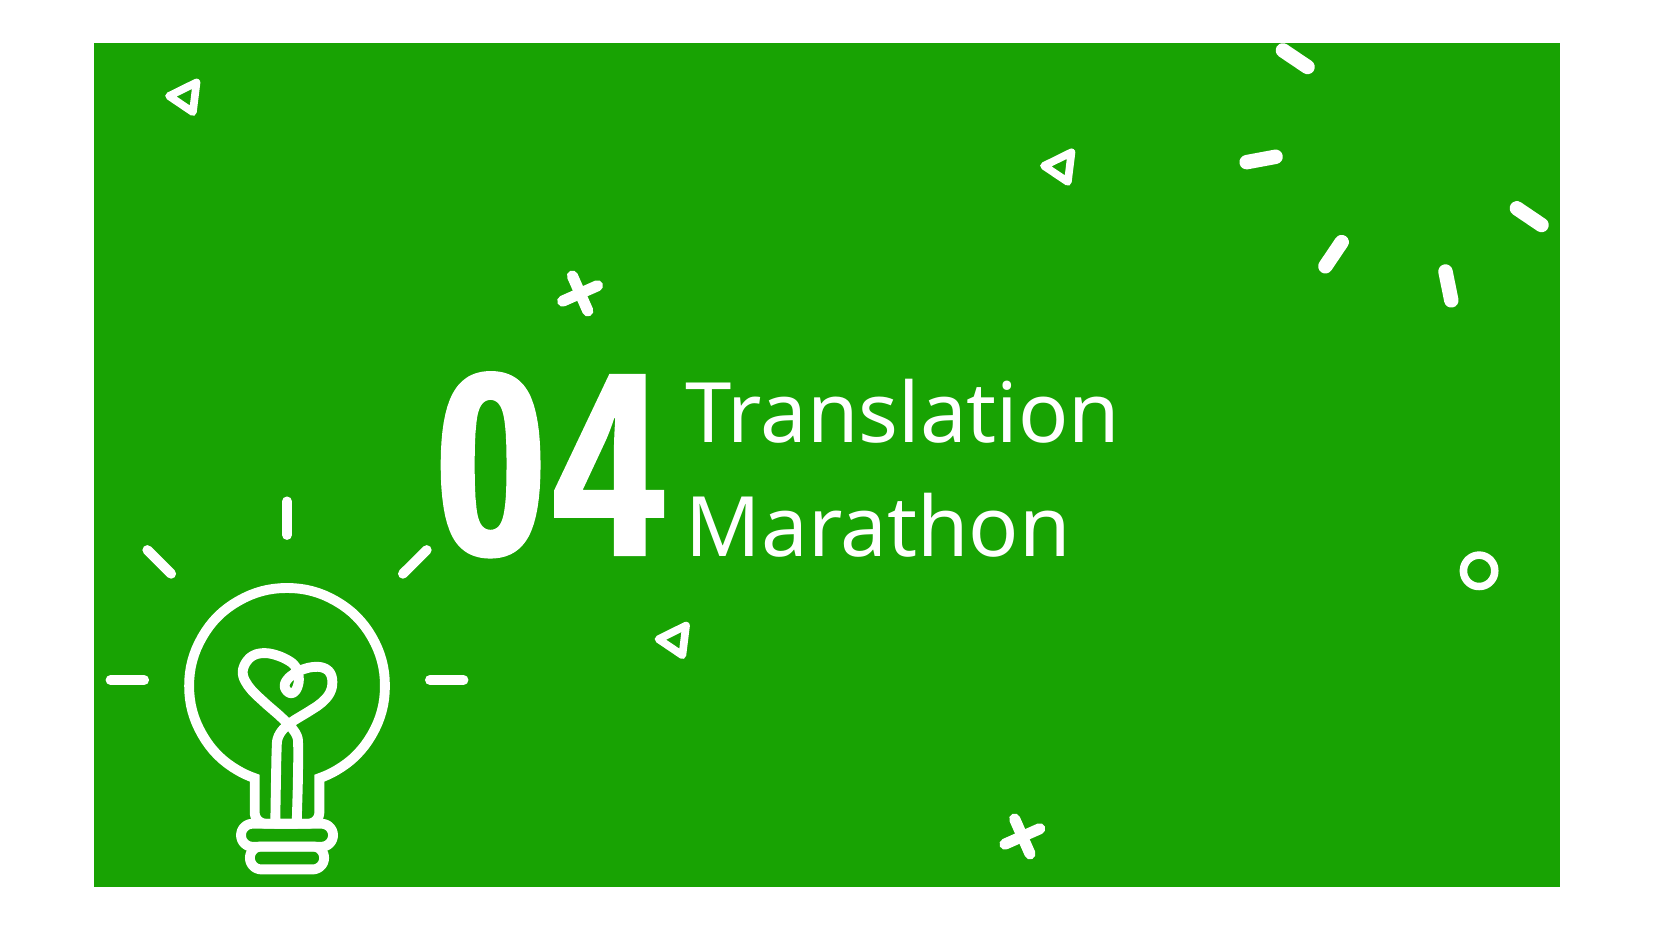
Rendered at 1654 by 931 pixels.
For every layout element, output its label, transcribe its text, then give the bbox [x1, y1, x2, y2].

text_box [0, 0, 1654, 931]
title Translation Marathon [685, 353, 1490, 581]
